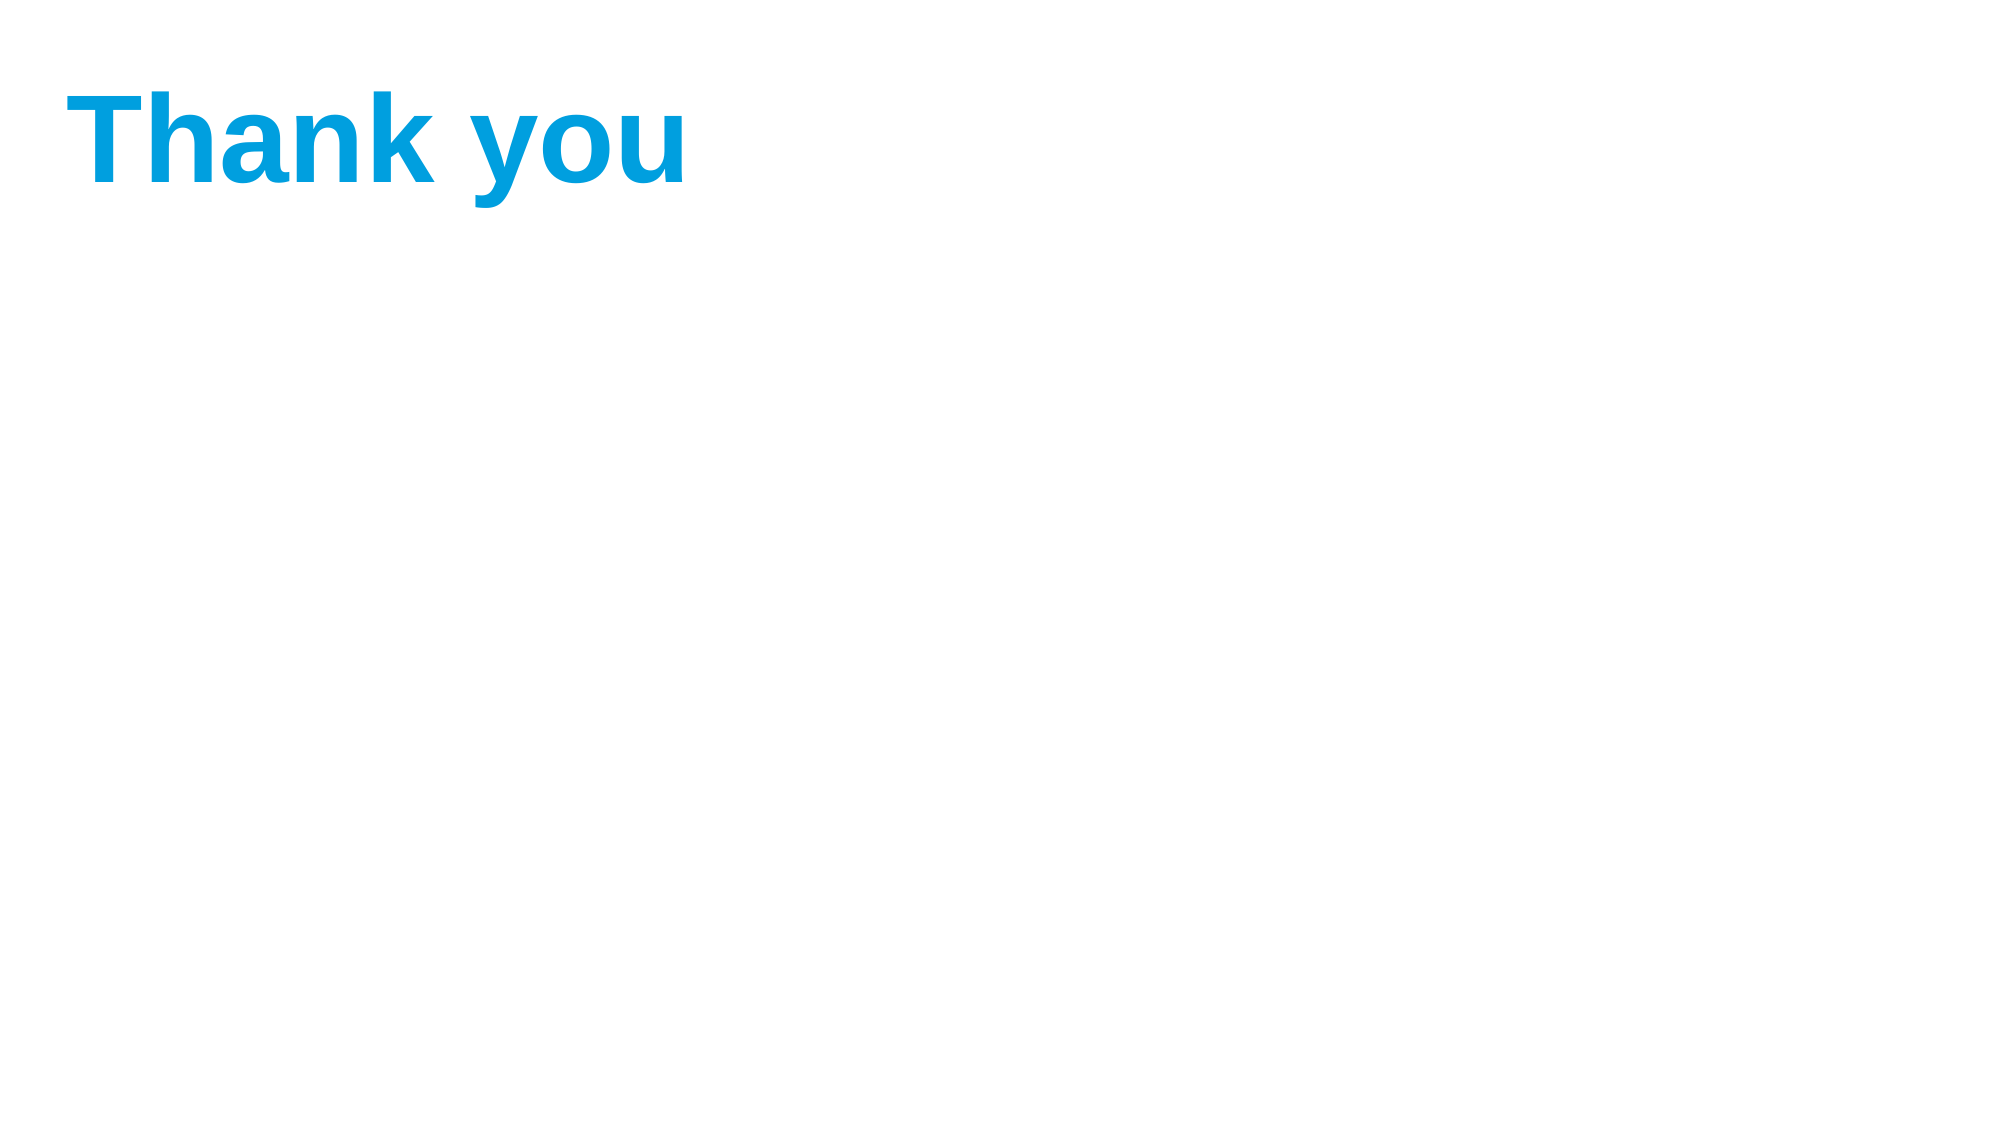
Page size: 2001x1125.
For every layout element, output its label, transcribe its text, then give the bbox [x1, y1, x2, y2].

title Thank you [66, 57, 1933, 634]
